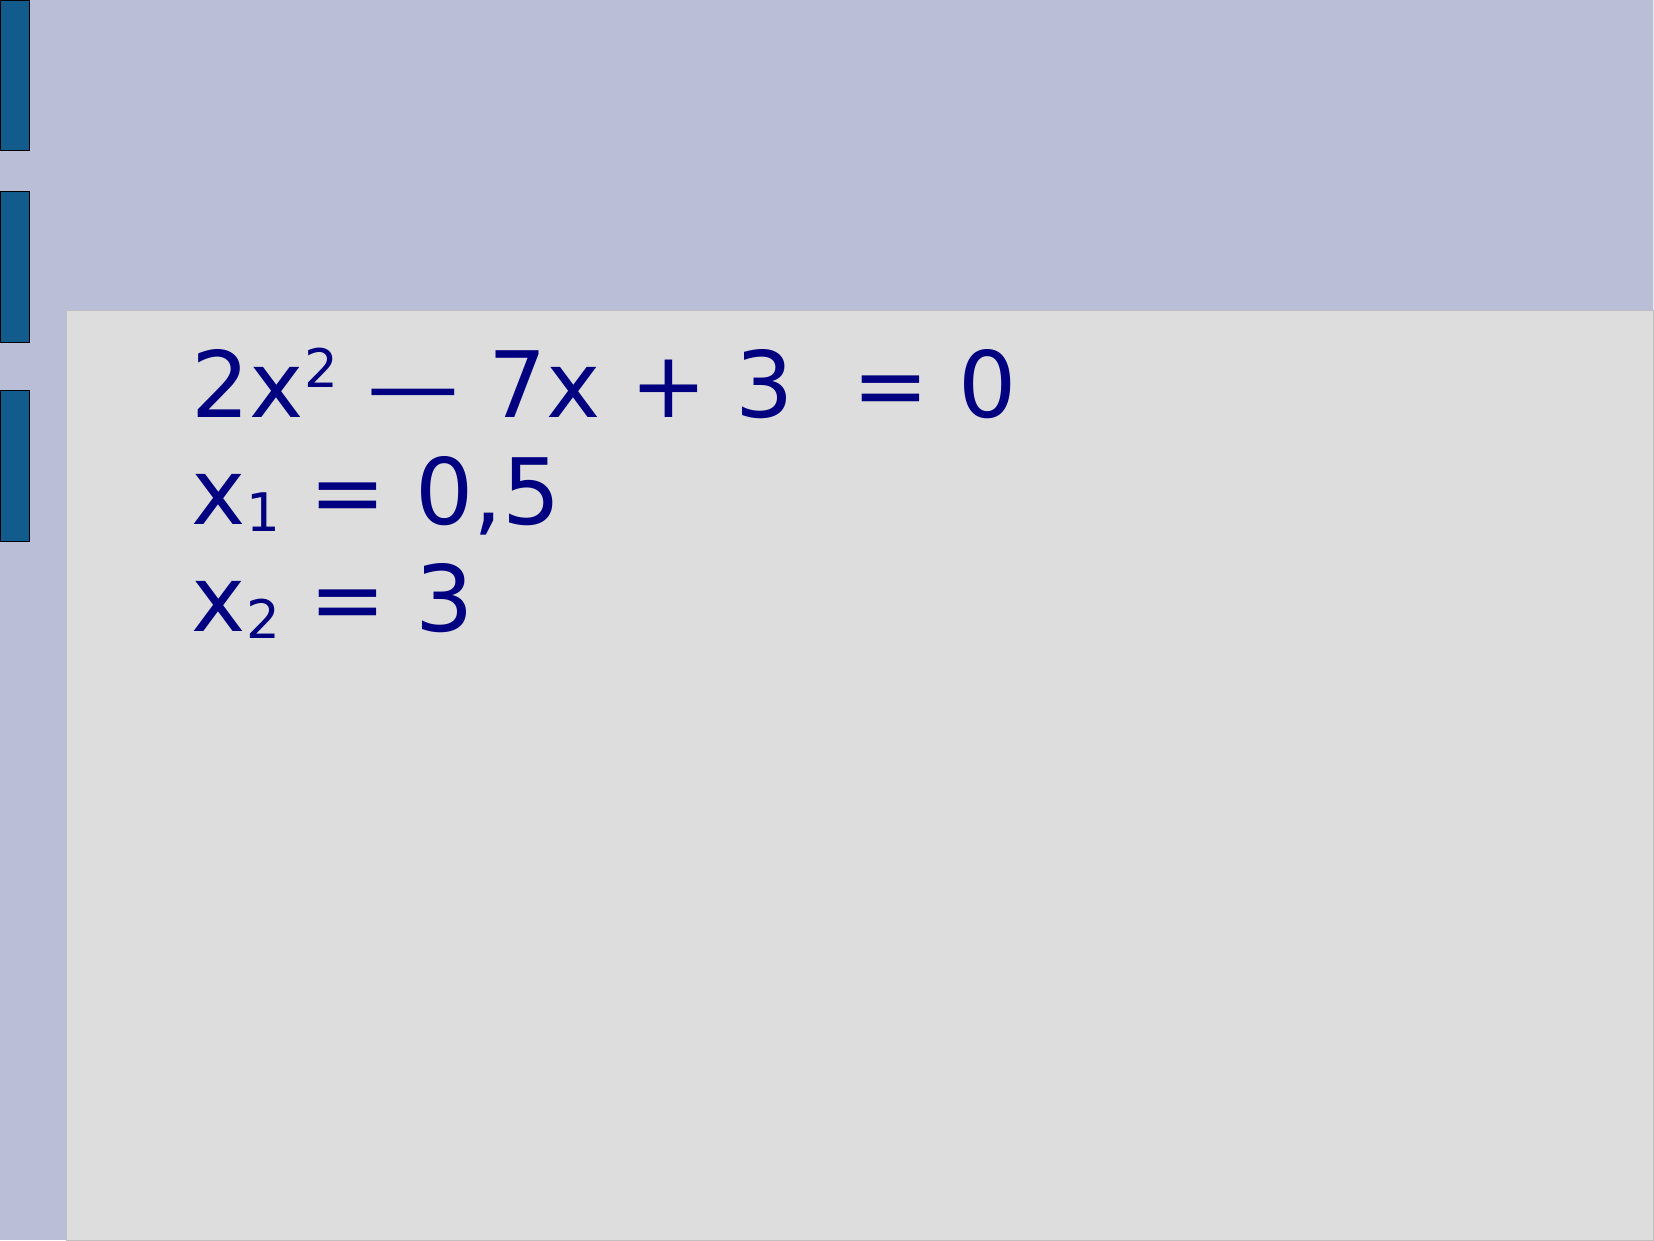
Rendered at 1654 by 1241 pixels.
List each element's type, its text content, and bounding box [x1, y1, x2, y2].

text_box 2х2 — 7х + 3 = 0 х1 = 0,5 х2 = 3 [177, 324, 1565, 722]
